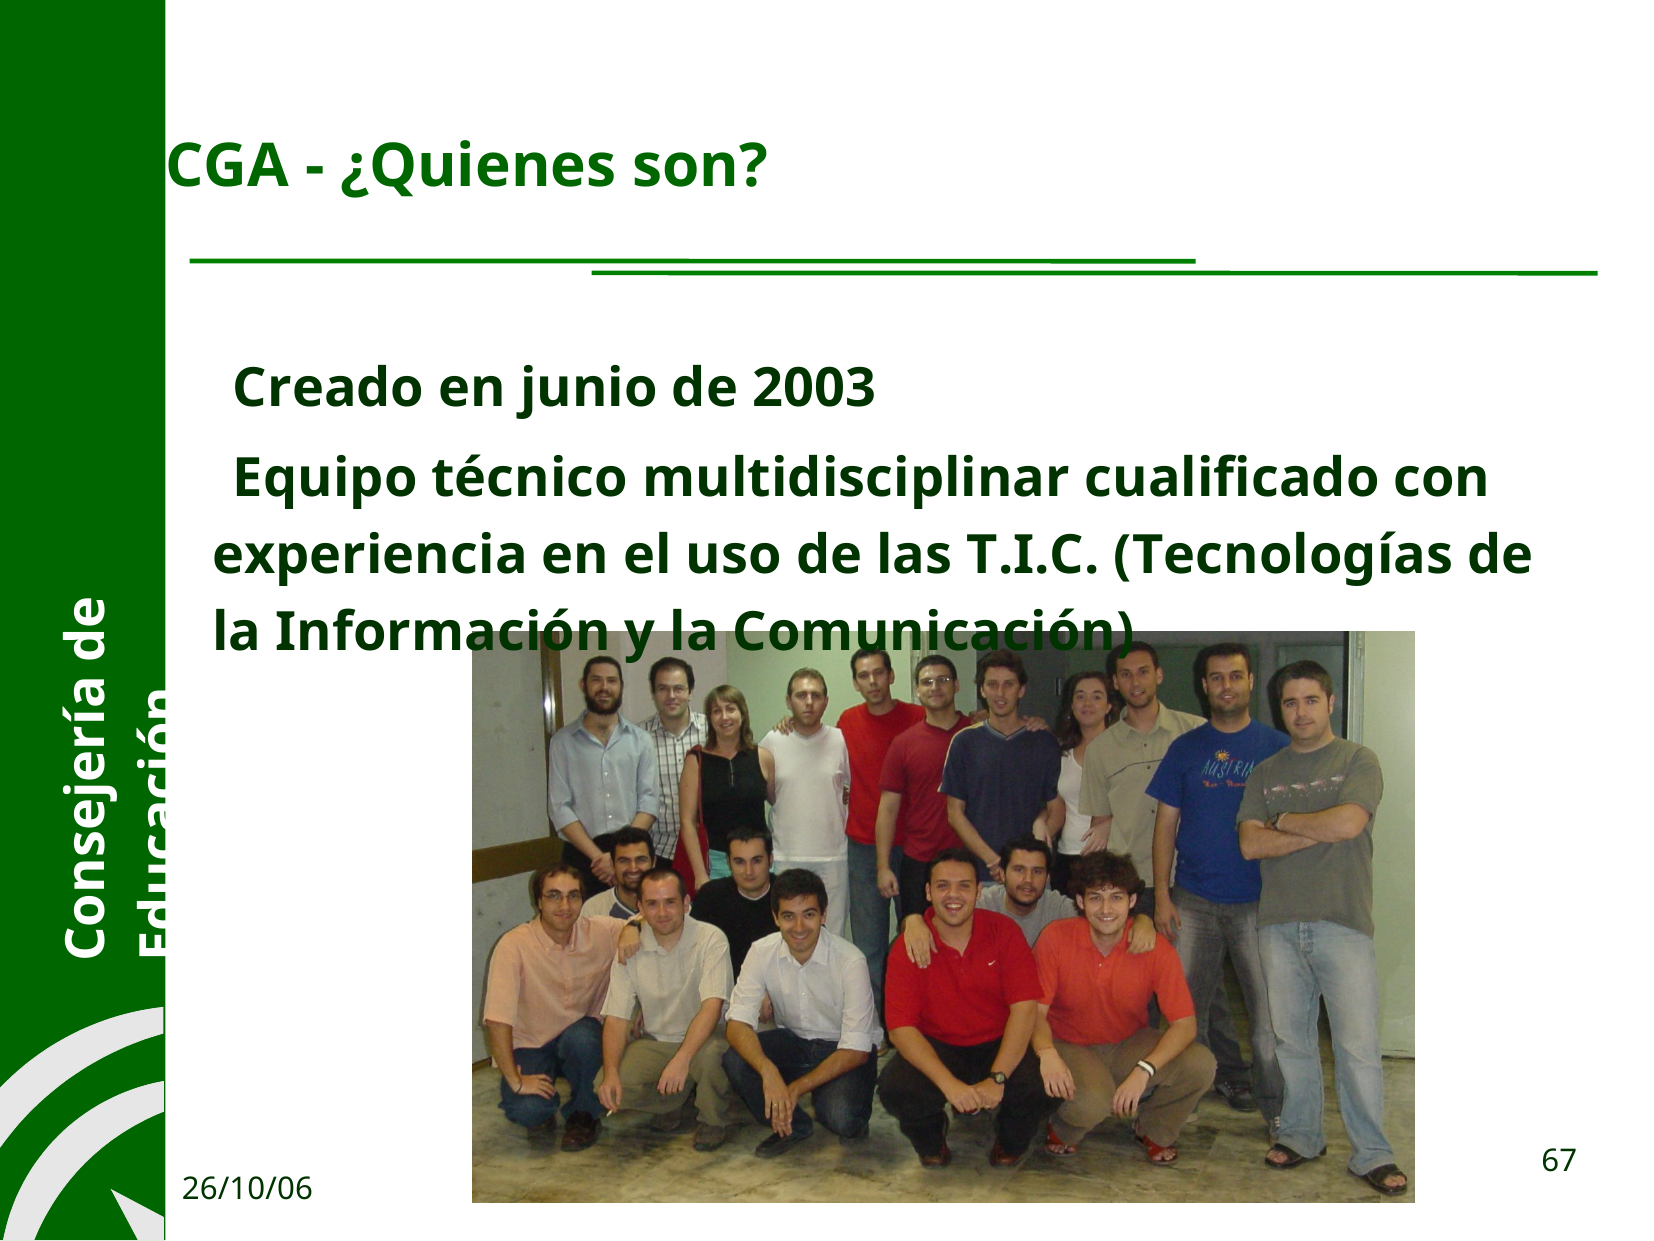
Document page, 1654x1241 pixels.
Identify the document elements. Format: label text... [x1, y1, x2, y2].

title CGA - ¿Quienes son? [165, 53, 1654, 261]
picture [472, 774, 1415, 1203]
list Creado en junio de 2003 Equipo técnico multidisciplinar cualificado con experiencia en el uso de las T.I.C. (Tecnologías de la Información y la Comunicación) [212, 348, 1572, 774]
